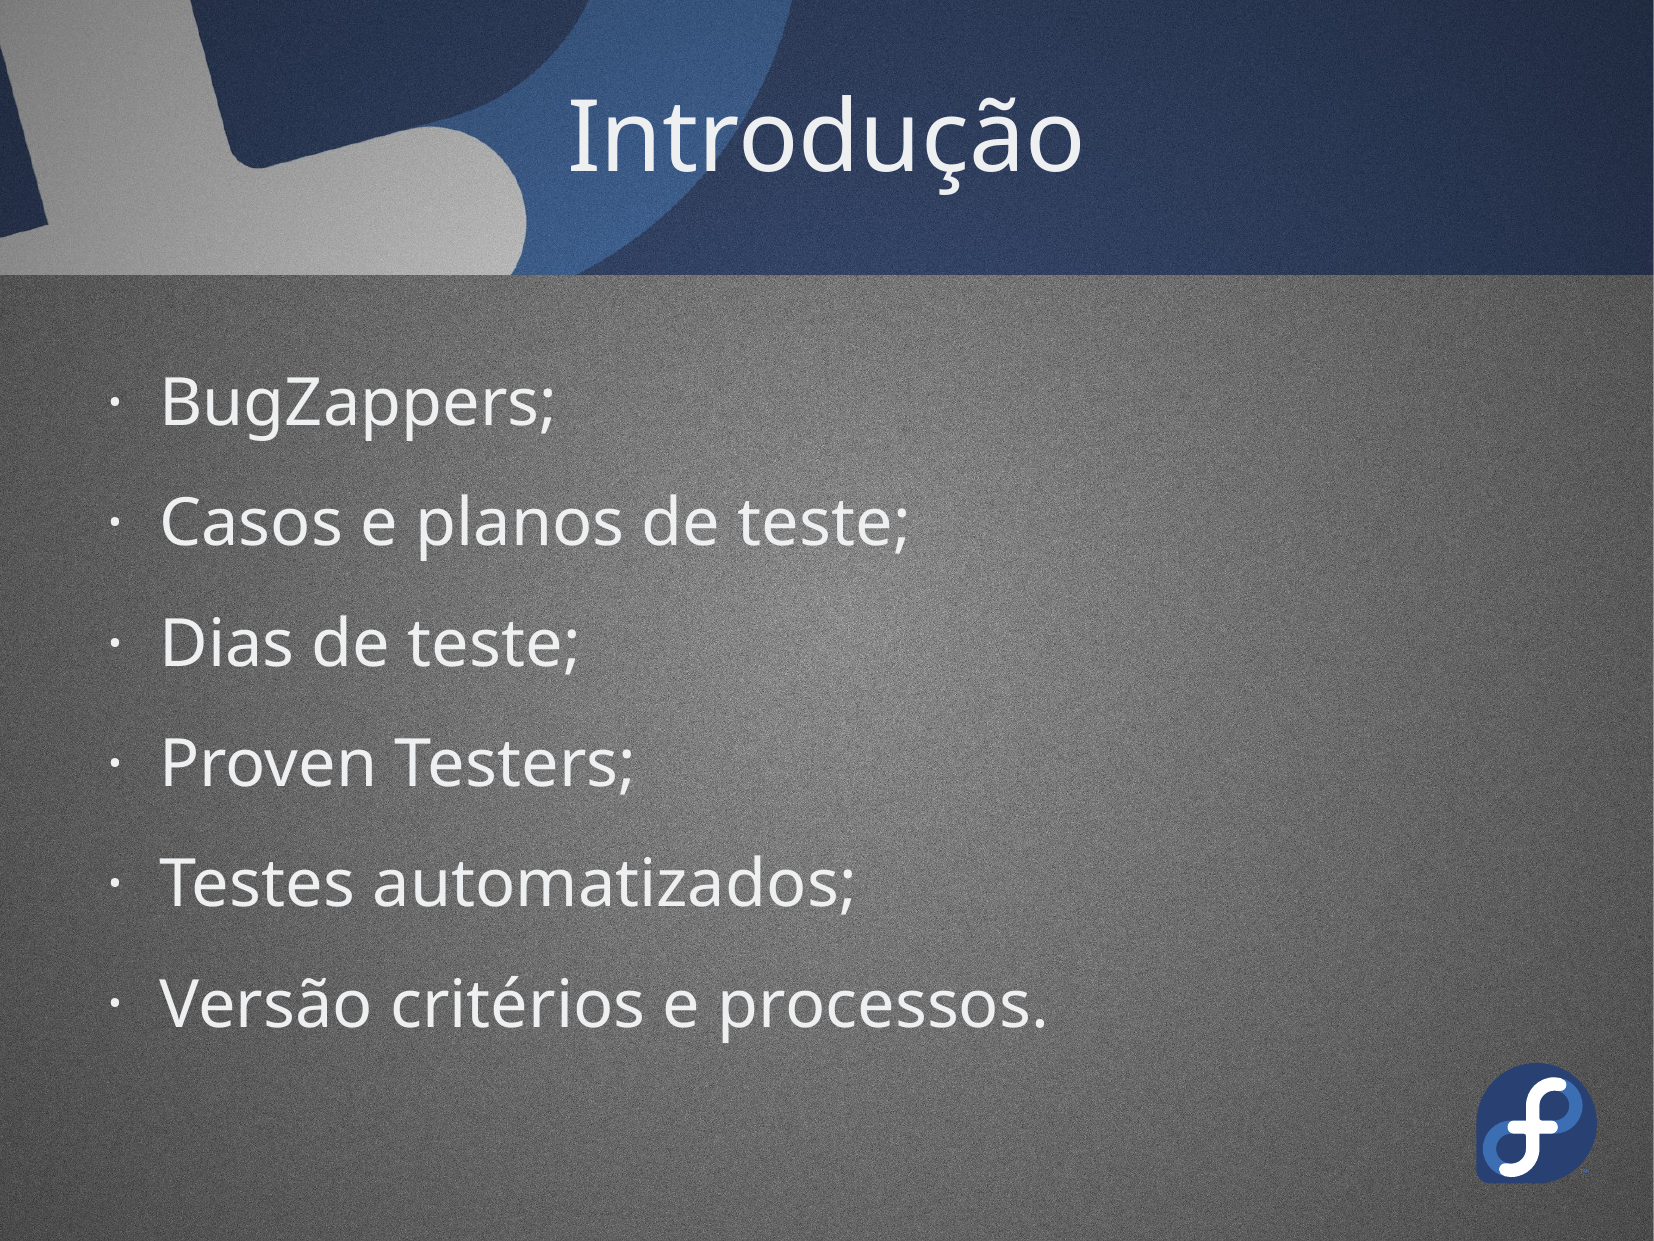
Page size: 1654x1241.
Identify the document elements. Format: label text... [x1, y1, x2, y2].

picture [0, 0, 1654, 1241]
title Introdução [88, 29, 1565, 237]
list BugZappers; Casos e planos de teste; Dias de teste; Proven Testers; Testes automatizados; Versão critérios e processos. [88, 354, 1565, 1063]
